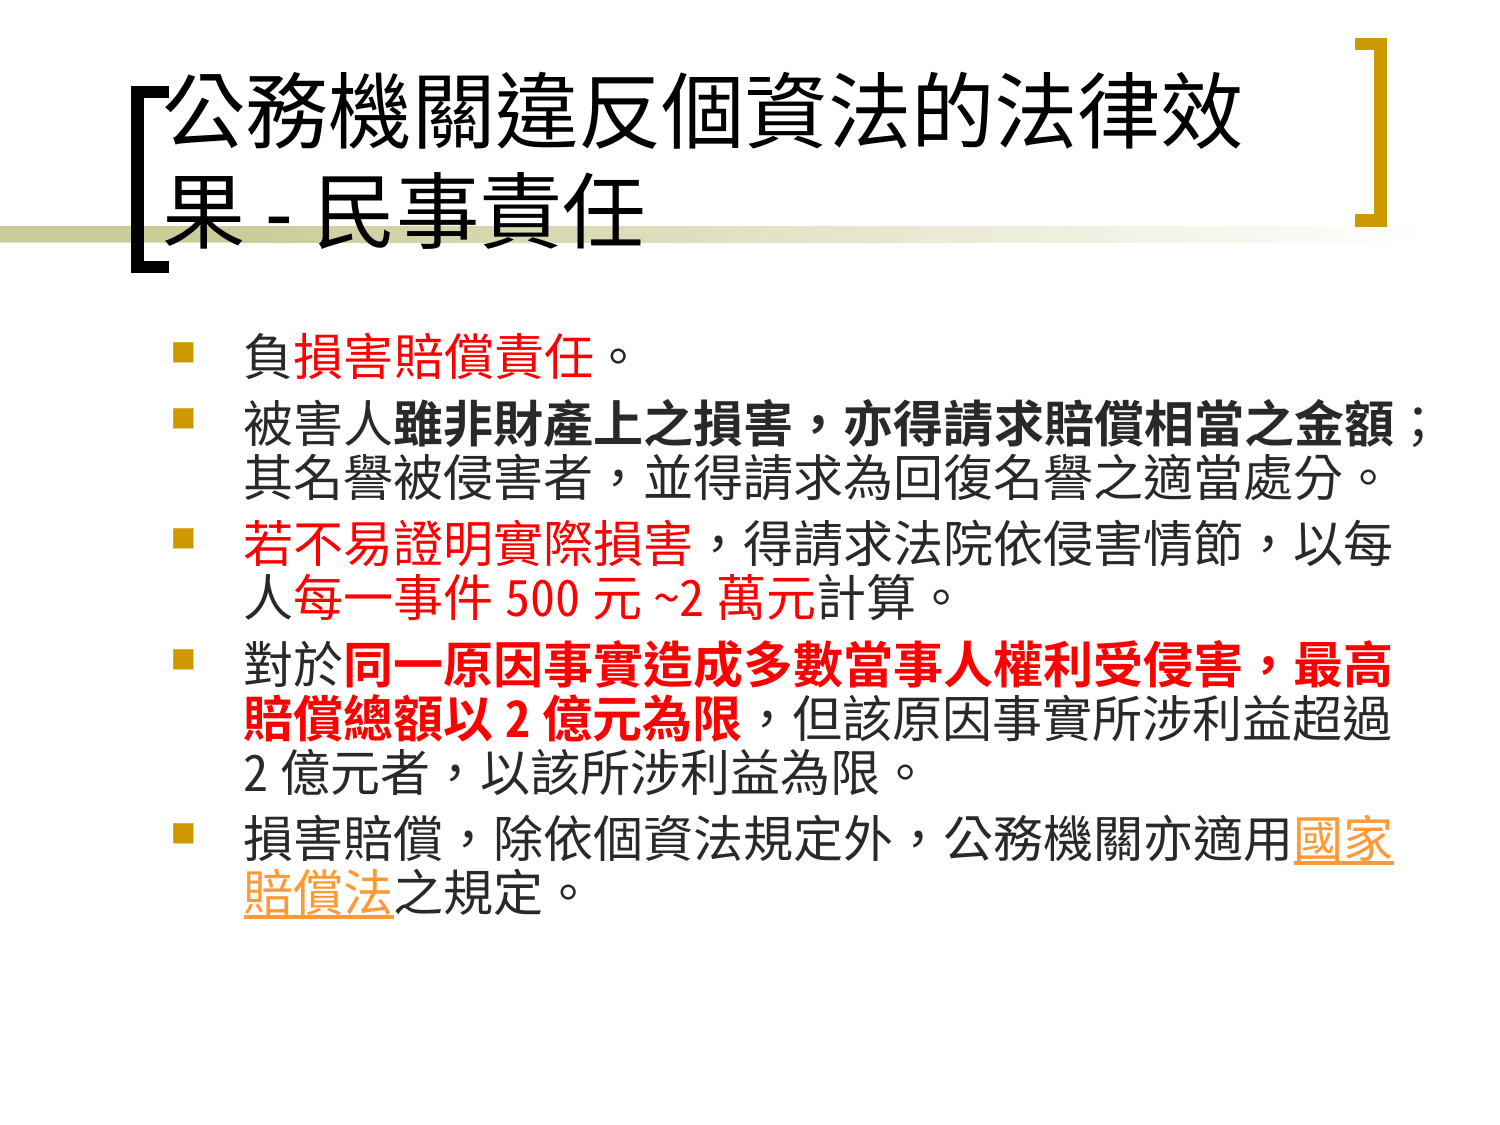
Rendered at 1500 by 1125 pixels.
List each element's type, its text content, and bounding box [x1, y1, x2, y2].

list 負損害賠償責任。 被害人雖非財產上之損害，亦得請求賠償相當之金額；其名譽被侵害者，並得請求為回復名譽之適當處分。 若不易證明實際損害，得請求法院依侵害情節，以每人每一事件500元~2萬元計算。 對於同一原因事實造成多數當事人權利受侵害，最高賠償總額以2億元為限，但該原因事實所涉利益超過2億元者，以該所涉利益為限。 損害賠償，除依個資法規定外，公務機關亦適用國家賠償法之規定。 [155, 324, 1413, 1000]
title 公務機關違反個資法的法律效果-民事責任 [147, 0, 1376, 268]
